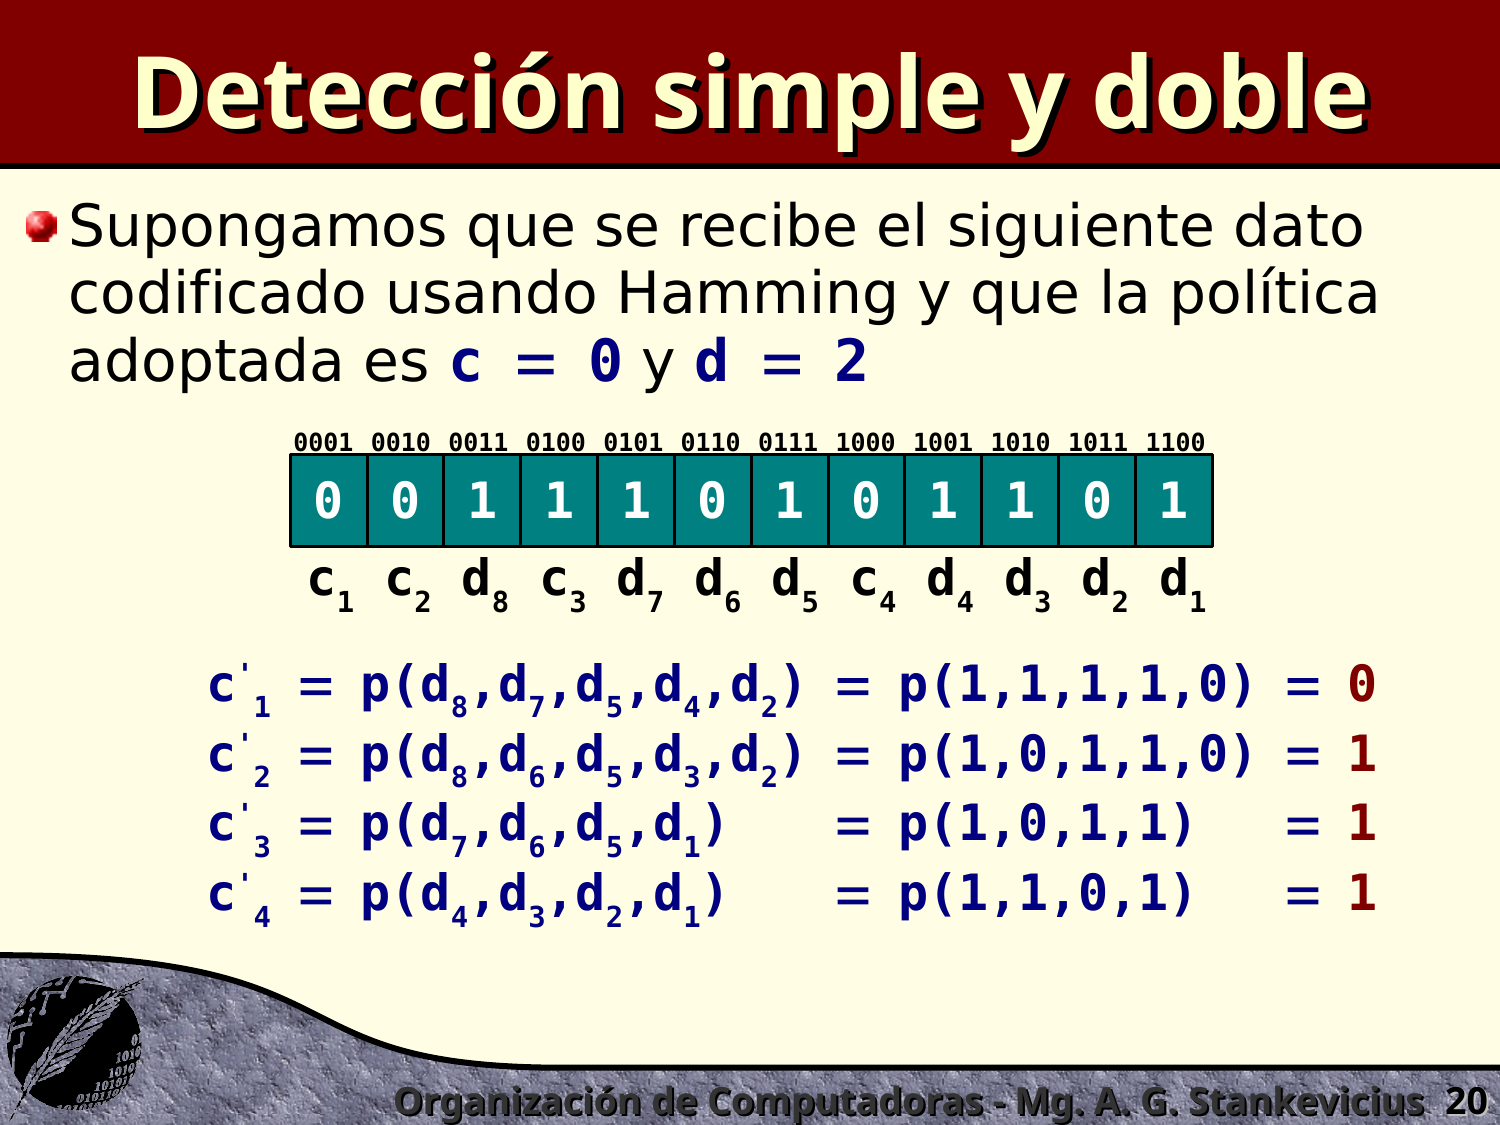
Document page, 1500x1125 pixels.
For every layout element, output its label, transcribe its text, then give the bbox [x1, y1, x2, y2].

text_box c'1 = p(d8,d7,d5,d4,d2) = p(1,1,1,1,0) = 0 c'2 = p(d8,d6,d5,d3,d2) = p(1,0,1,1,0) = 1 c'3 = p(d7,d6,d5,d1) = p(1,0,1,1) = 1 c'4 = p(d4,d3,d2,d1) = p(1,1,0,1) = 1 [191, 647, 1309, 958]
text_box 1 [1135, 454, 1213, 541]
text_box 1 [520, 454, 597, 541]
text_box 1 [904, 454, 981, 541]
picture [802, 1100, 806, 1110]
text_box 1 [443, 454, 520, 541]
text_box 1 [597, 454, 674, 541]
text_box 0 [828, 454, 904, 541]
text_box 0 [367, 454, 443, 541]
picture [0, 959, 1500, 1125]
title Detección simple y doble [15, 5, 1485, 160]
text_box 1 [751, 454, 828, 541]
list Supongamos que se recibe el siguiente dato codificado usando Hamming y que la política adoptada es c = 0 y d = 2 [11, 192, 1486, 935]
picture [1058, 1100, 1065, 1110]
text_box 0001 0010 0011 0100 0101 0110 0111 1000 1001 1010 1011 1100 [278, 420, 1221, 471]
text_box 0 [290, 454, 367, 547]
text_box 0 [1058, 454, 1135, 541]
text_box 1 [981, 454, 1058, 541]
text_box c1 c2 d8 c3 d7 d6 d5 c4 d4 d3 d2 d1 [292, 541, 1222, 627]
text_box 0 [674, 454, 751, 541]
picture [448, 1100, 455, 1110]
